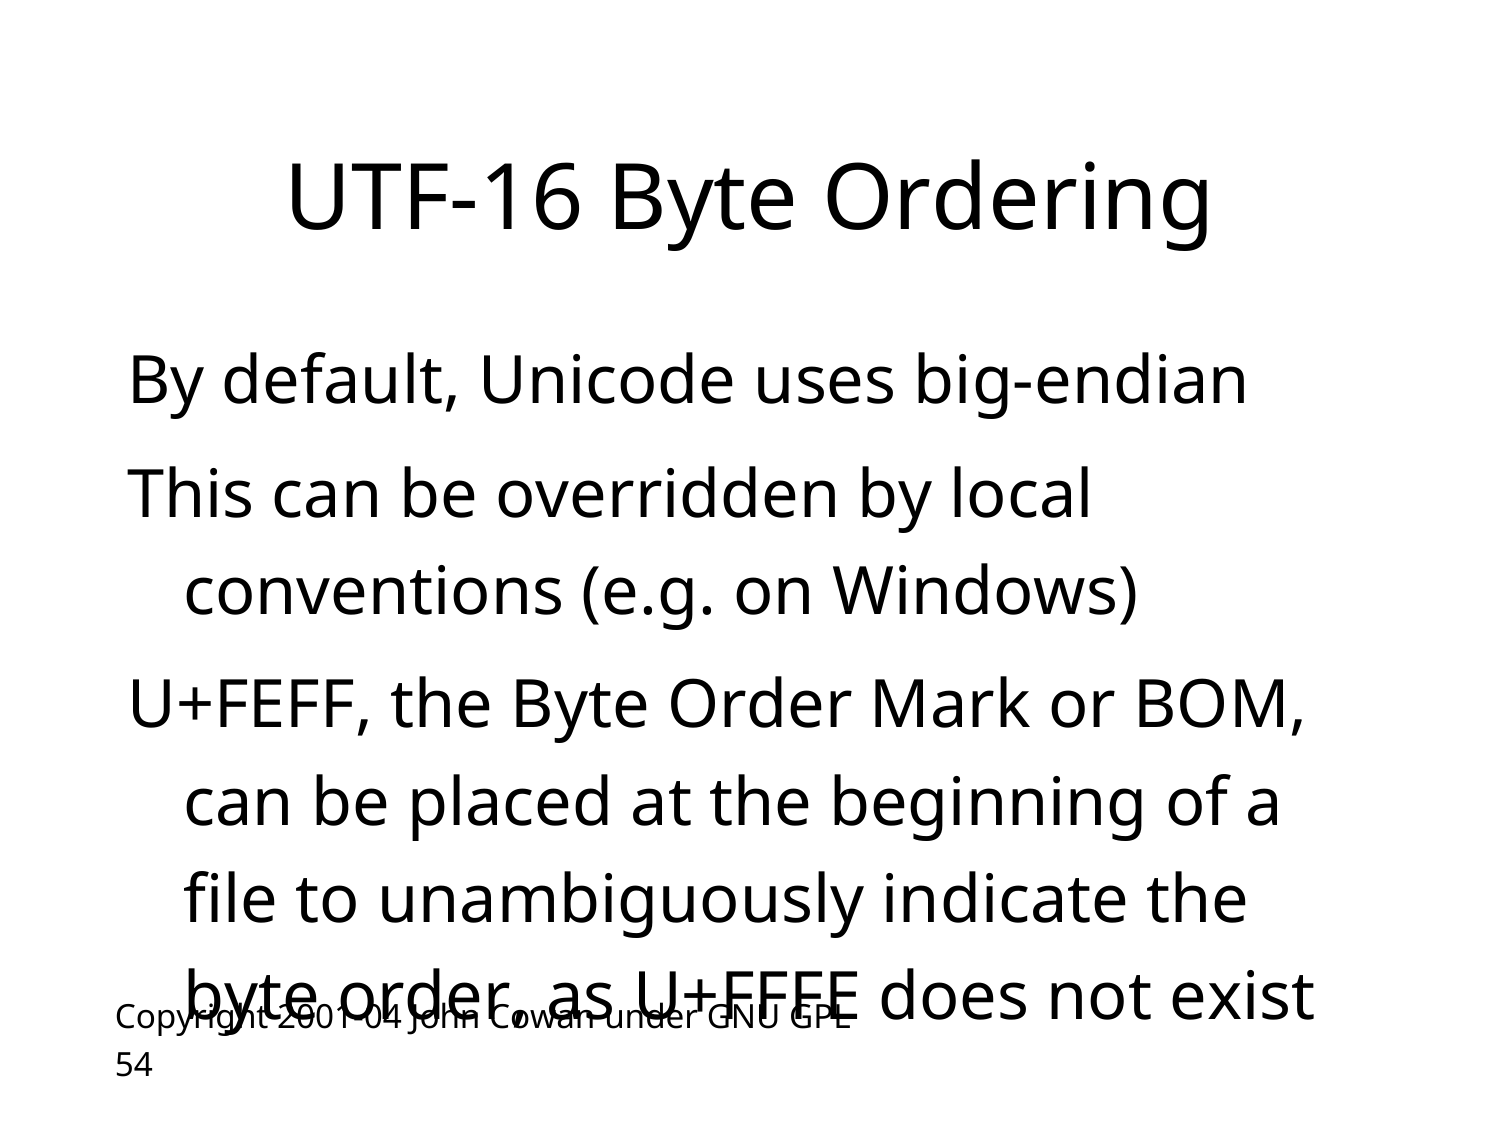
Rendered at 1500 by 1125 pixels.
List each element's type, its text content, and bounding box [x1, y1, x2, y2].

list By default, Unicode uses big-endian This can be overridden by local conventions (e.g. on Windows) U+FEFF, the Byte Order Mark or BOM, can be placed at the beginning of a file to unambiguously indicate the byte order, as U+FFFE does not exist [112, 324, 1388, 1000]
title UTF-16 Byte Ordering [112, 99, 1388, 288]
